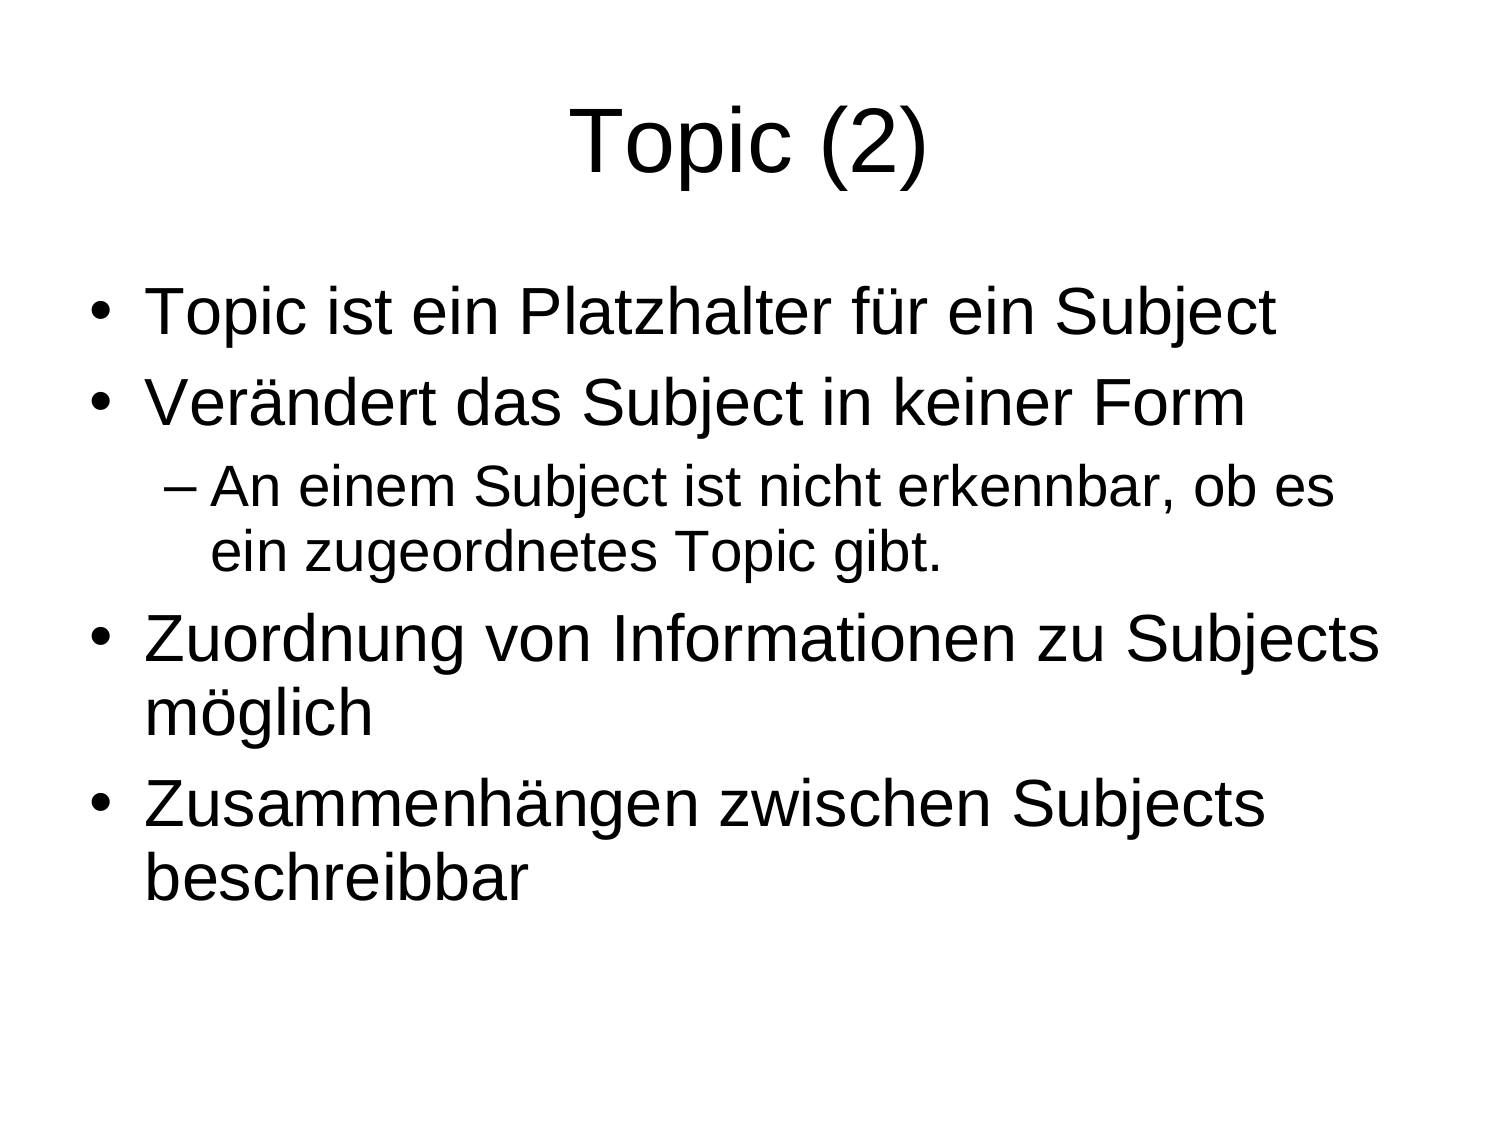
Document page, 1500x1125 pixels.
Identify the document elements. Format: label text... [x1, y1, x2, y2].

title Topic (2) [75, 45, 1426, 233]
list Topic ist ein Platzhalter für ein Subject Verändert das Subject in keiner Form An einem Subject ist nicht erkennbar, ob es ein zugeordnetes Topic gibt. Zuordnung von Informationen zu Subjects möglich Zusammenhängen zwischen Subjects beschreibbar [75, 262, 1426, 1006]
